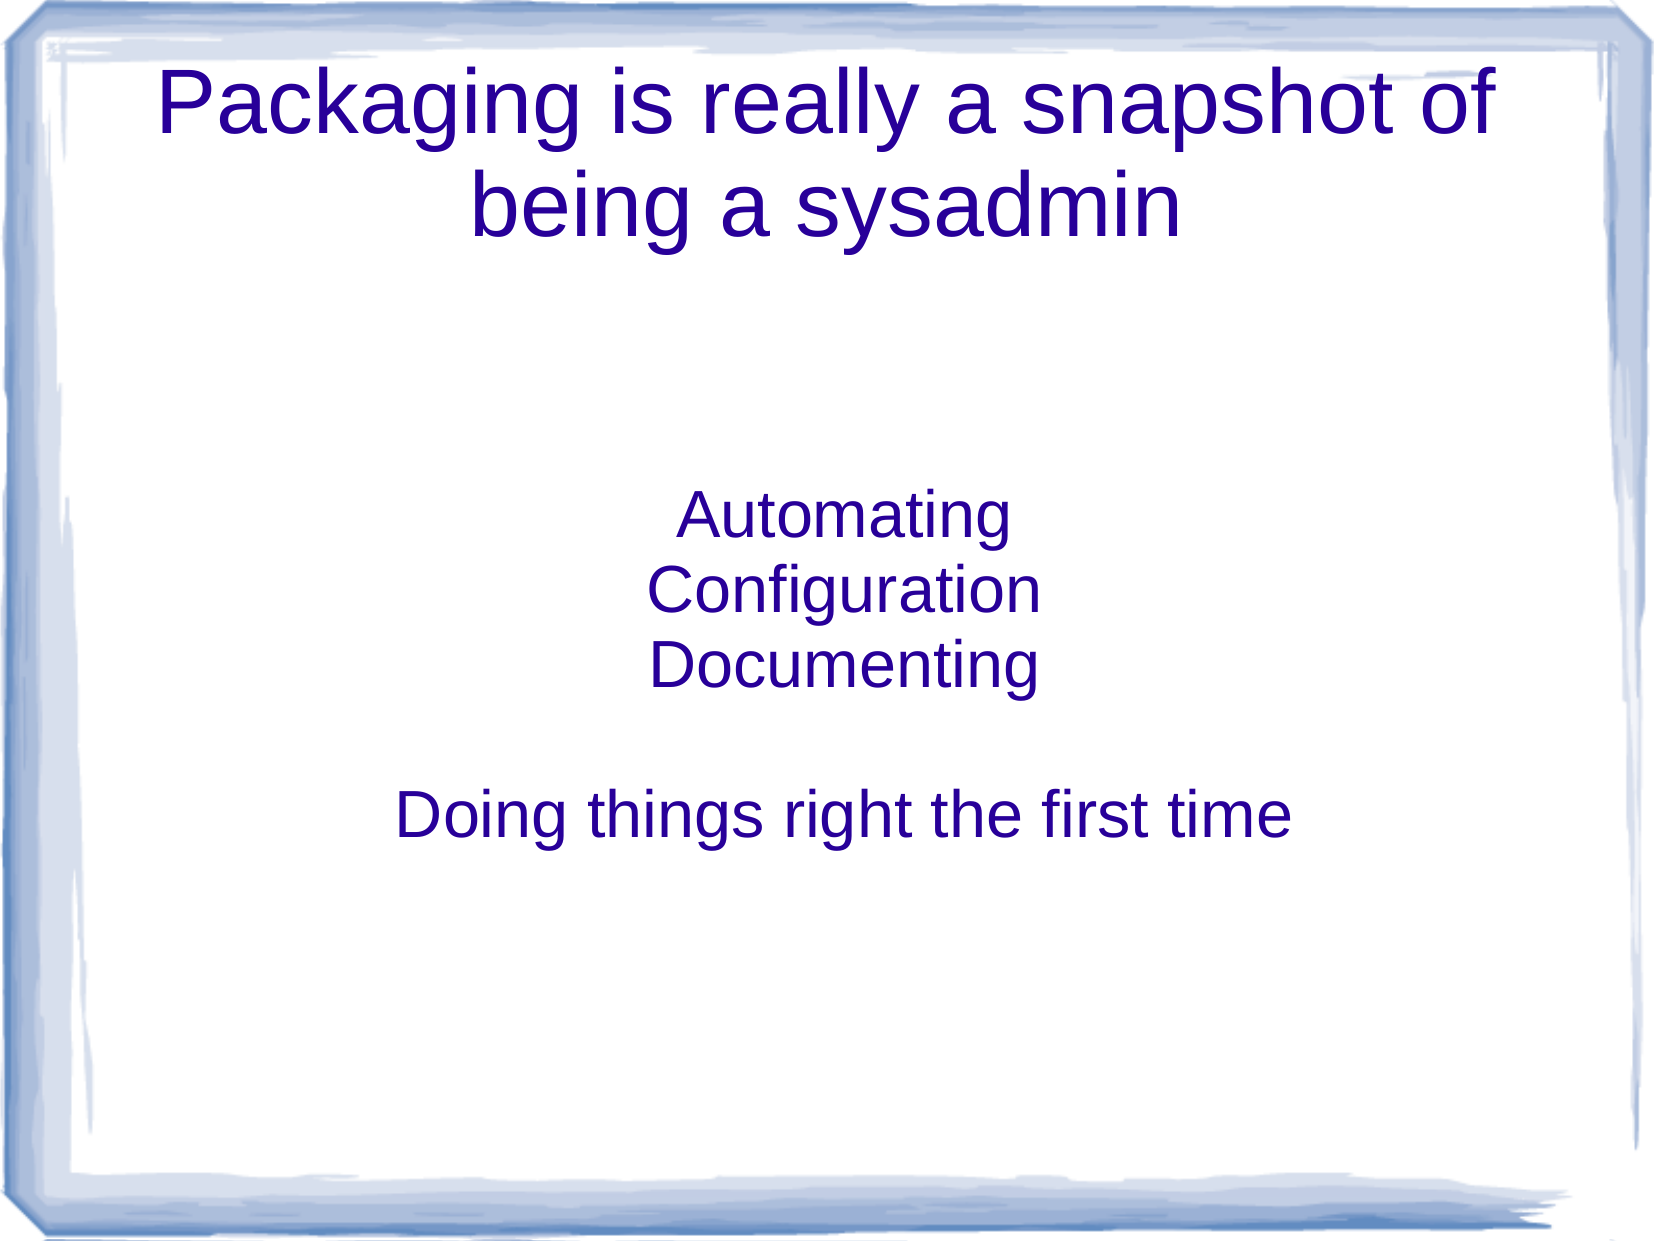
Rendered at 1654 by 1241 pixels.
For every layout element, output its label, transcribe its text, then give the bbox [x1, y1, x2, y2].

picture [0, 0, 1654, 1241]
subtitle Automating Configuration Documenting Doing things right the first time [118, 332, 1571, 997]
title Packaging is really a snapshot of being a sysadmin [82, 50, 1571, 256]
